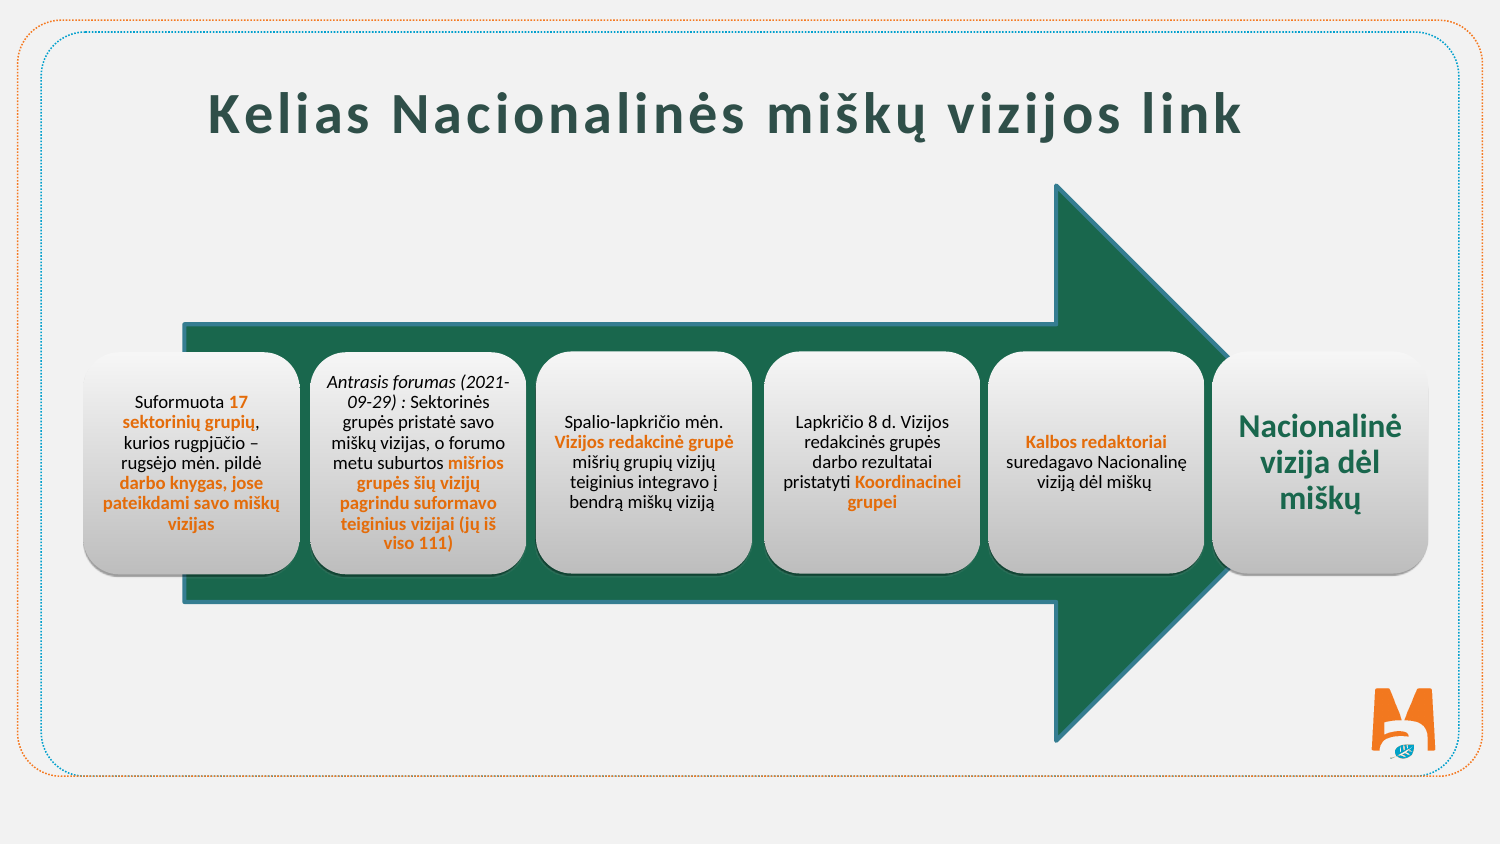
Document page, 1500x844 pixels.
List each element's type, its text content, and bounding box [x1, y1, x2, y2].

text_box Antrasis forumas (2021-09-29) : Sektorinės grupės pristatė savo miškų vizijas, o forumo metu suburtos mišrios grupės šių vizijų pagrindu suformavo teiginius vizijai (jų iš viso 111) [310, 352, 527, 575]
text_box Spalio-lapkričio mėn. Vizijos redakcinė grupė mišrių grupių vizijų teiginius integravo į bendrą miškų viziją [535, 351, 753, 574]
text_box [53, 185, 1448, 741]
text_box Kalbos redaktoriai suredagavo Nacionalinę viziją dėl miškų [988, 351, 1205, 574]
text_box Suformuota 17 sektorinių grupių, kurios rugpjūčio – rugsėjo mėn. pildė darbo knygas, jose pateikdami savo miškų vizijas [83, 352, 300, 575]
text_box Lapkričio 8 d. Vizijos redakcinės grupės darbo rezultatai pristatyti Koordinacinei grupei [764, 351, 981, 574]
text_box Nacionalinė vizija dėl miškų [1212, 351, 1429, 574]
text_box Kelias Nacionalinės miškų vizijos link [135, 67, 1317, 154]
